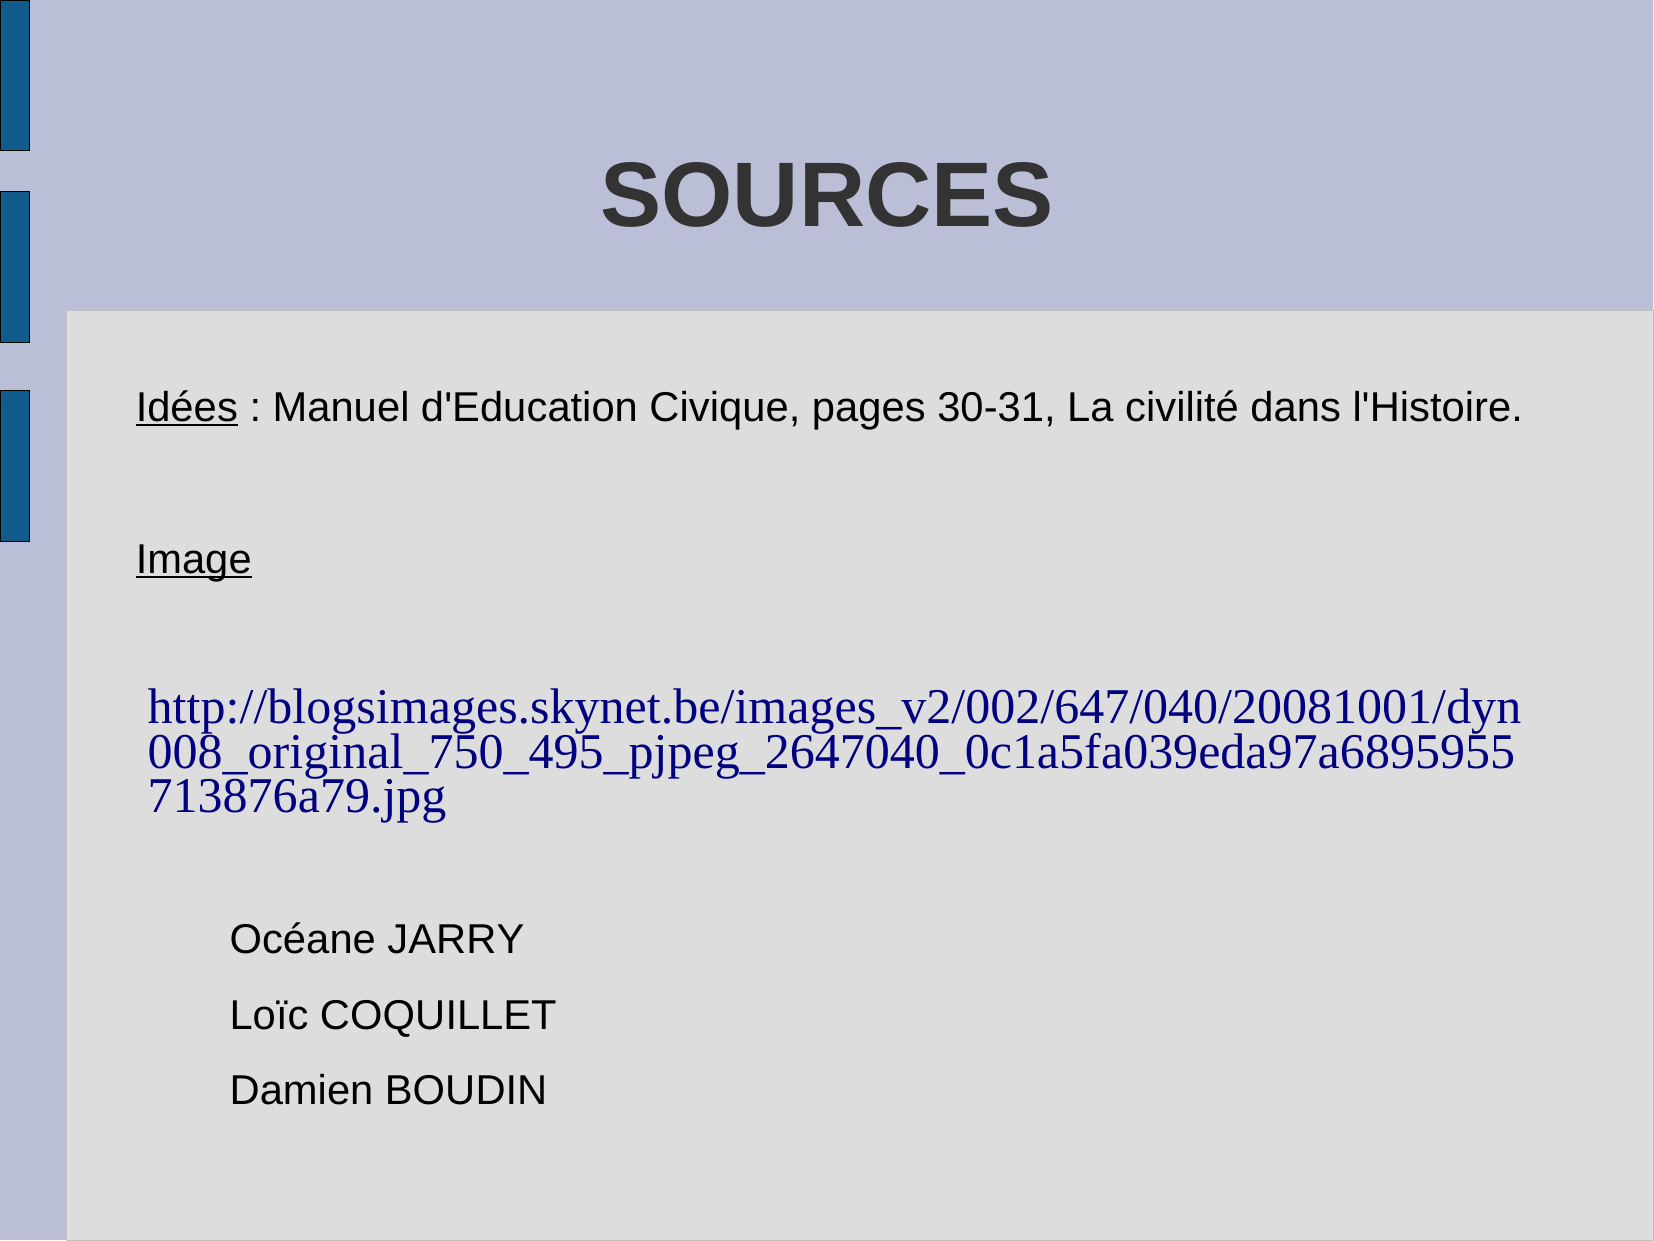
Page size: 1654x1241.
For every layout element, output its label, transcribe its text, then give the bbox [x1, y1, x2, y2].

list Océane JARRY Loïc COQUILLET Damien BOUDIN [211, 915, 1625, 1115]
title SOURCES [121, 91, 1534, 299]
text_box http://blogsimages.skynet.be/images_v2/002/647/040/20081001/dyn008_original_750_495_pjpeg_2647040_0c1a5fa039eda97a6895955713876a79.jpg [147, 679, 1536, 857]
list Idées : Manuel d'Education Civique, pages 30-31, La civilité dans l'Histoire. Image [118, 383, 1531, 1166]
